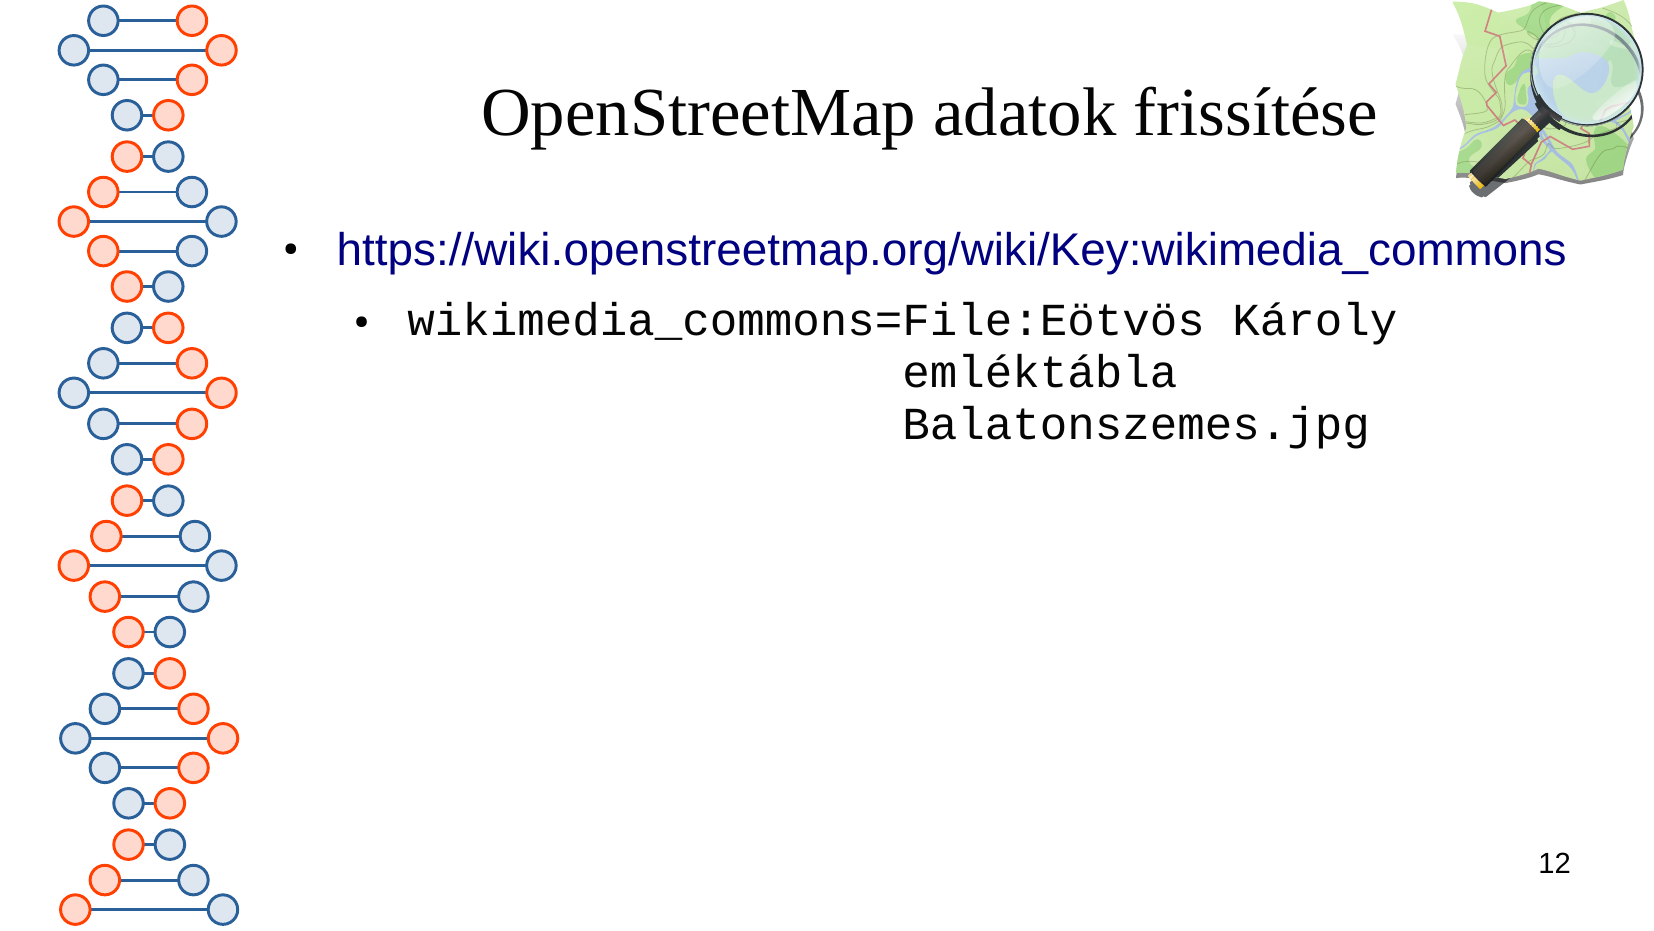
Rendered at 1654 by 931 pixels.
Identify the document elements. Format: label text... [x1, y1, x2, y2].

list https://wiki.openstreetmap.org/wiki/Key:wikimedia_commons wikimedia_commons=File:Eötvös Károly emléktábla Balatonszemes.jpg [265, 224, 1595, 764]
picture [1444, 0, 1654, 209]
title OpenStreetMap adatok frissítése [265, 35, 1444, 189]
